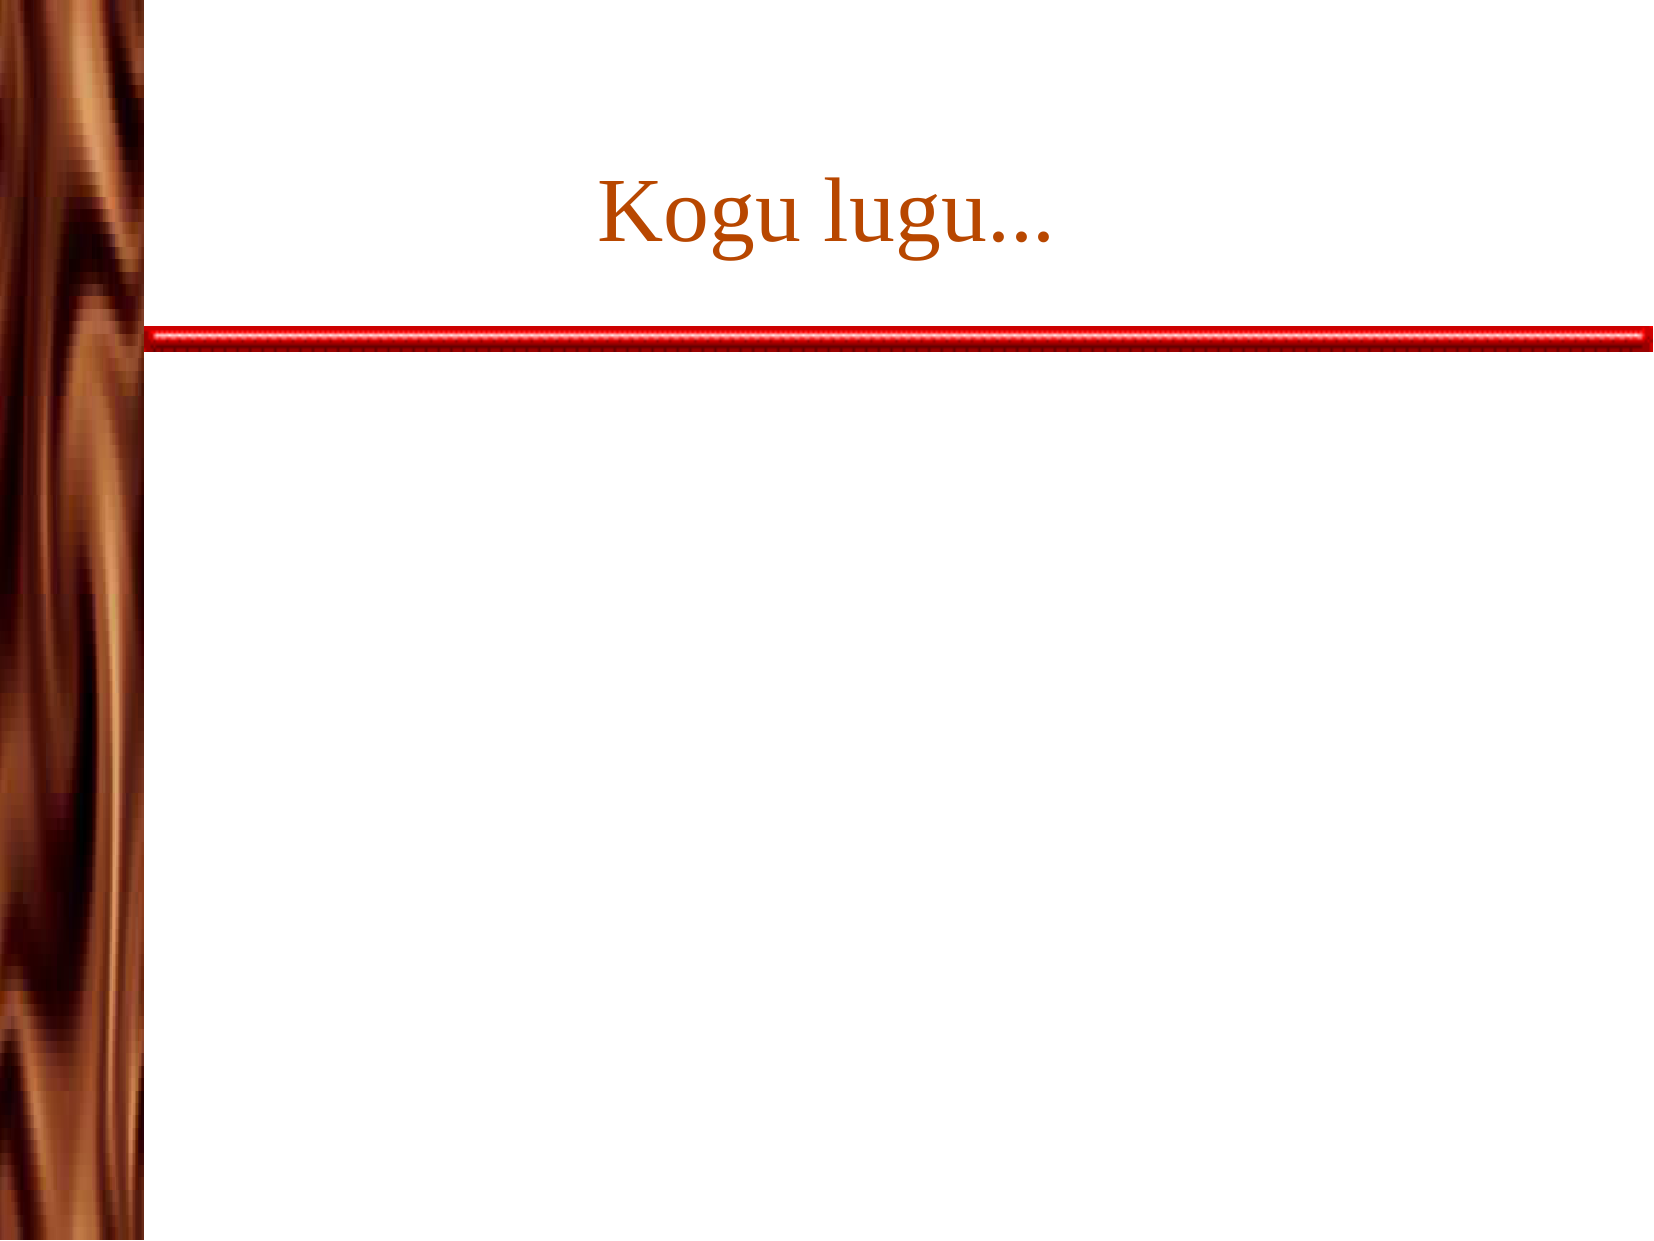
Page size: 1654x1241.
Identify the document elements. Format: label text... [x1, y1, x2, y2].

title Kogu lugu... [121, 100, 1533, 312]
picture [0, 0, 1653, 1240]
